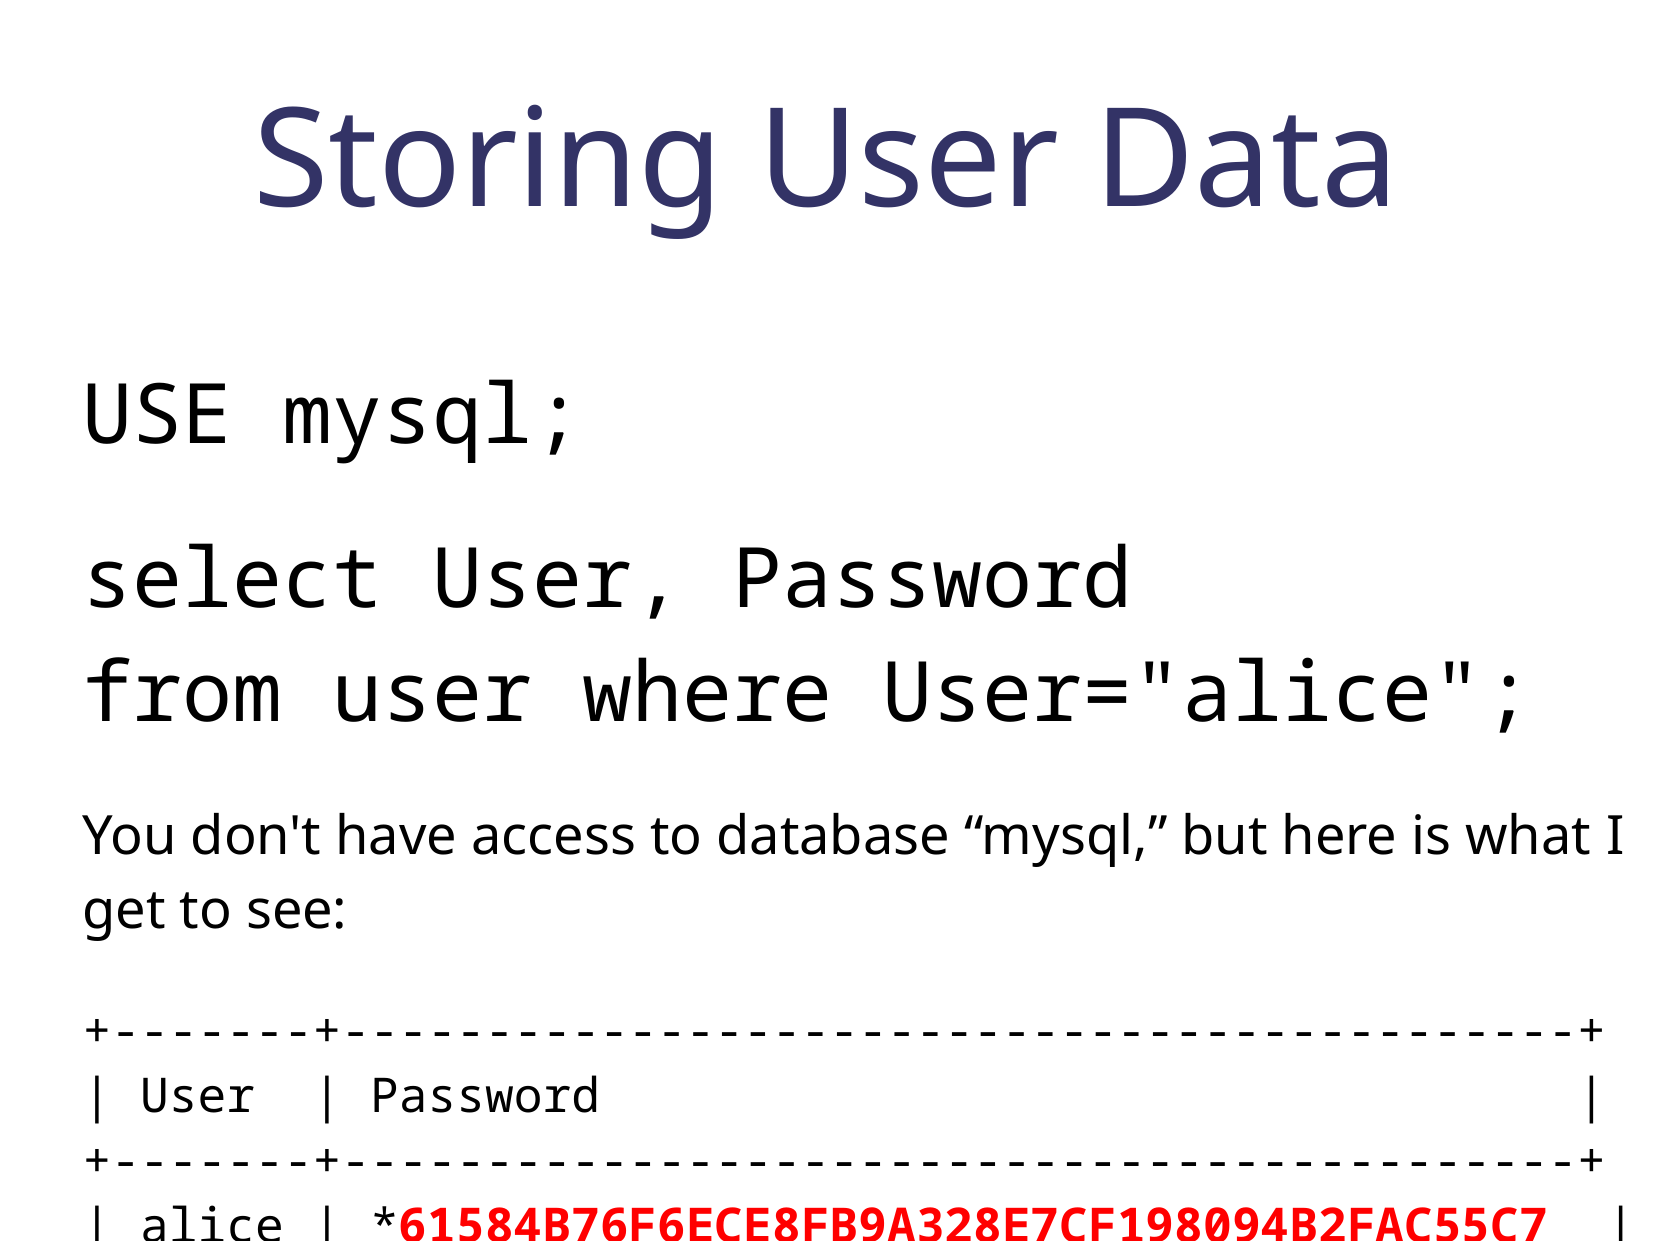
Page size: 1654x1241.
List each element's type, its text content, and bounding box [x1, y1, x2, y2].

title Storing User Data [82, 56, 1571, 250]
subtitle USE mysql; select User, Password from user where User="alice"; You don't have access to database “mysql,” but here is what I get to see: +-------+-------------------------------------------+ | User | Password | +-------+-------------------------------------------+ | alice | *61584B76F6ECE8FB9A328E7CF198094B2FAC55C7 | +-------+-------------------------------------------+ 1 row in set (0.00 sec) [82, 354, 1654, 1241]
